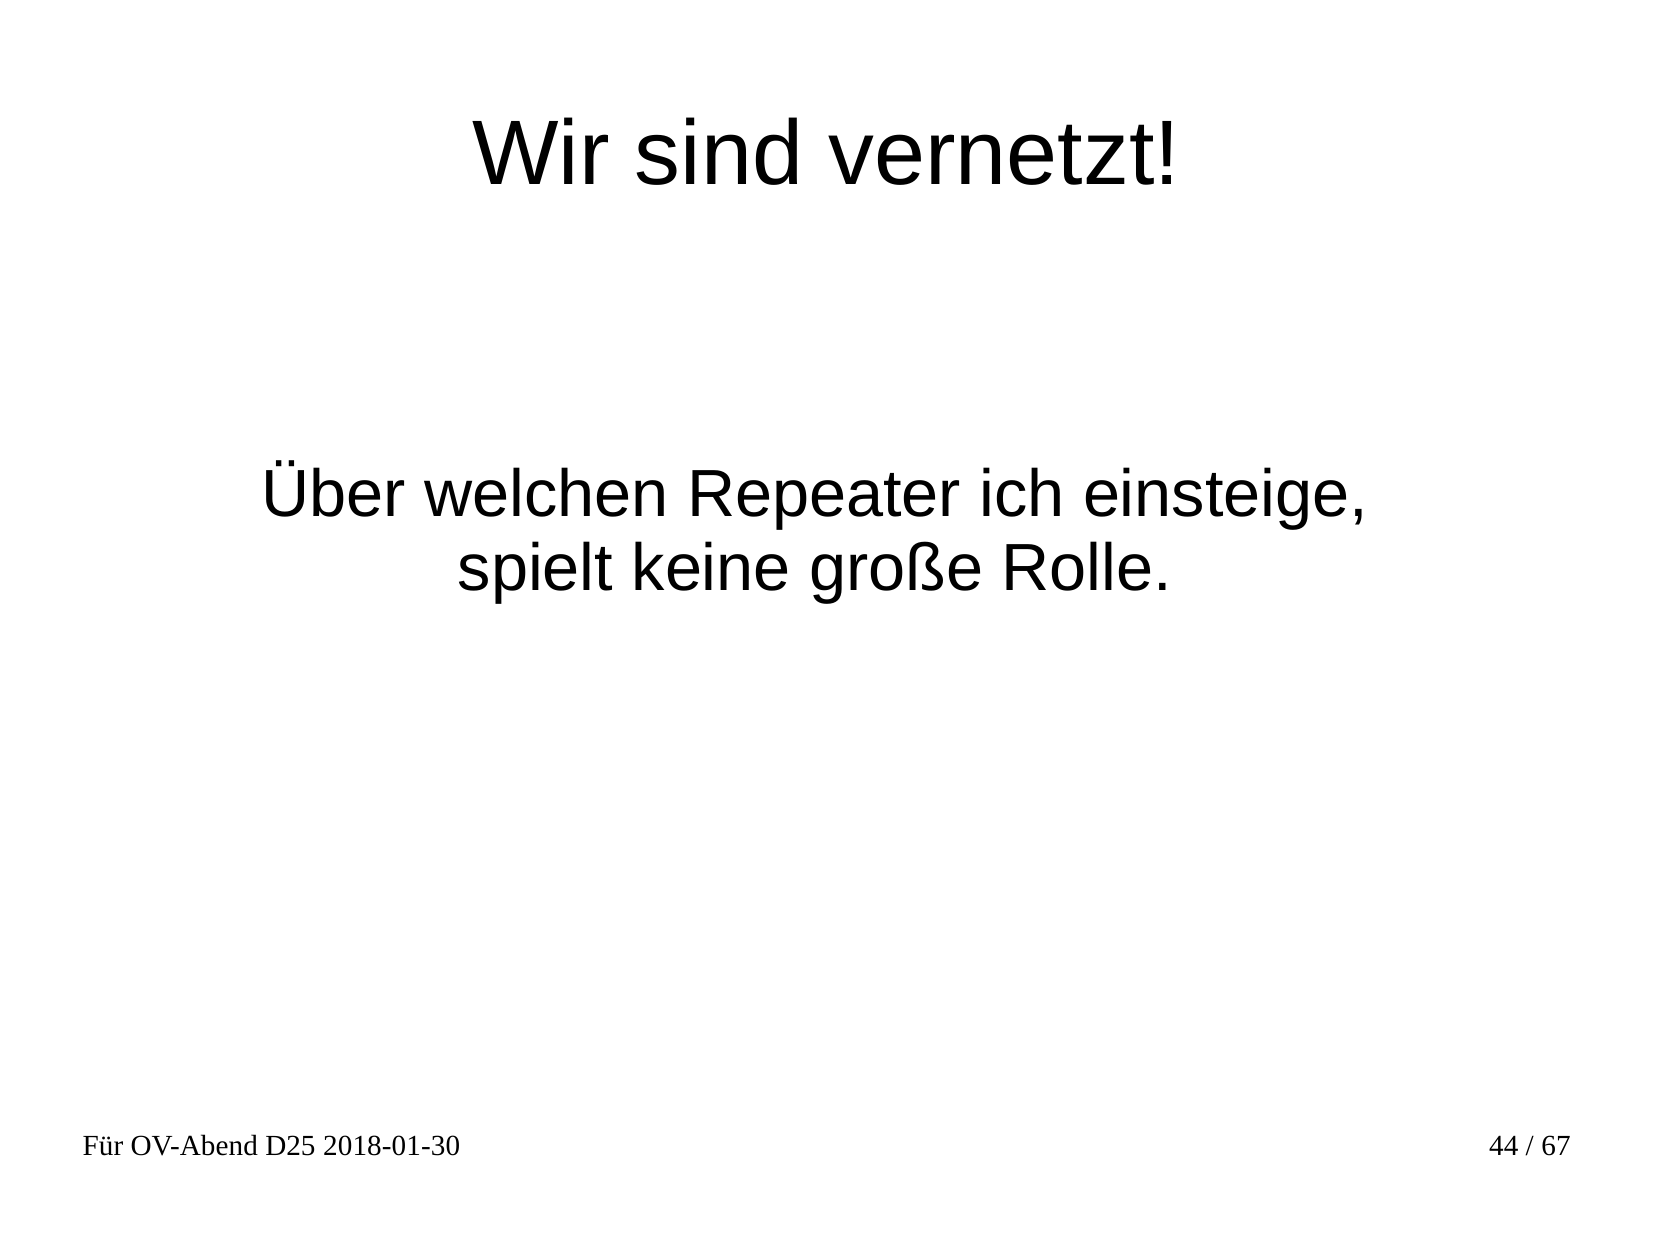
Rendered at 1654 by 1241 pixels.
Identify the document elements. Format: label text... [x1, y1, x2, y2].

title Wir sind vernetzt! [82, 49, 1571, 257]
list Über welchen Repeater ich einsteige, spielt keine große Rolle. [70, 455, 1560, 875]
